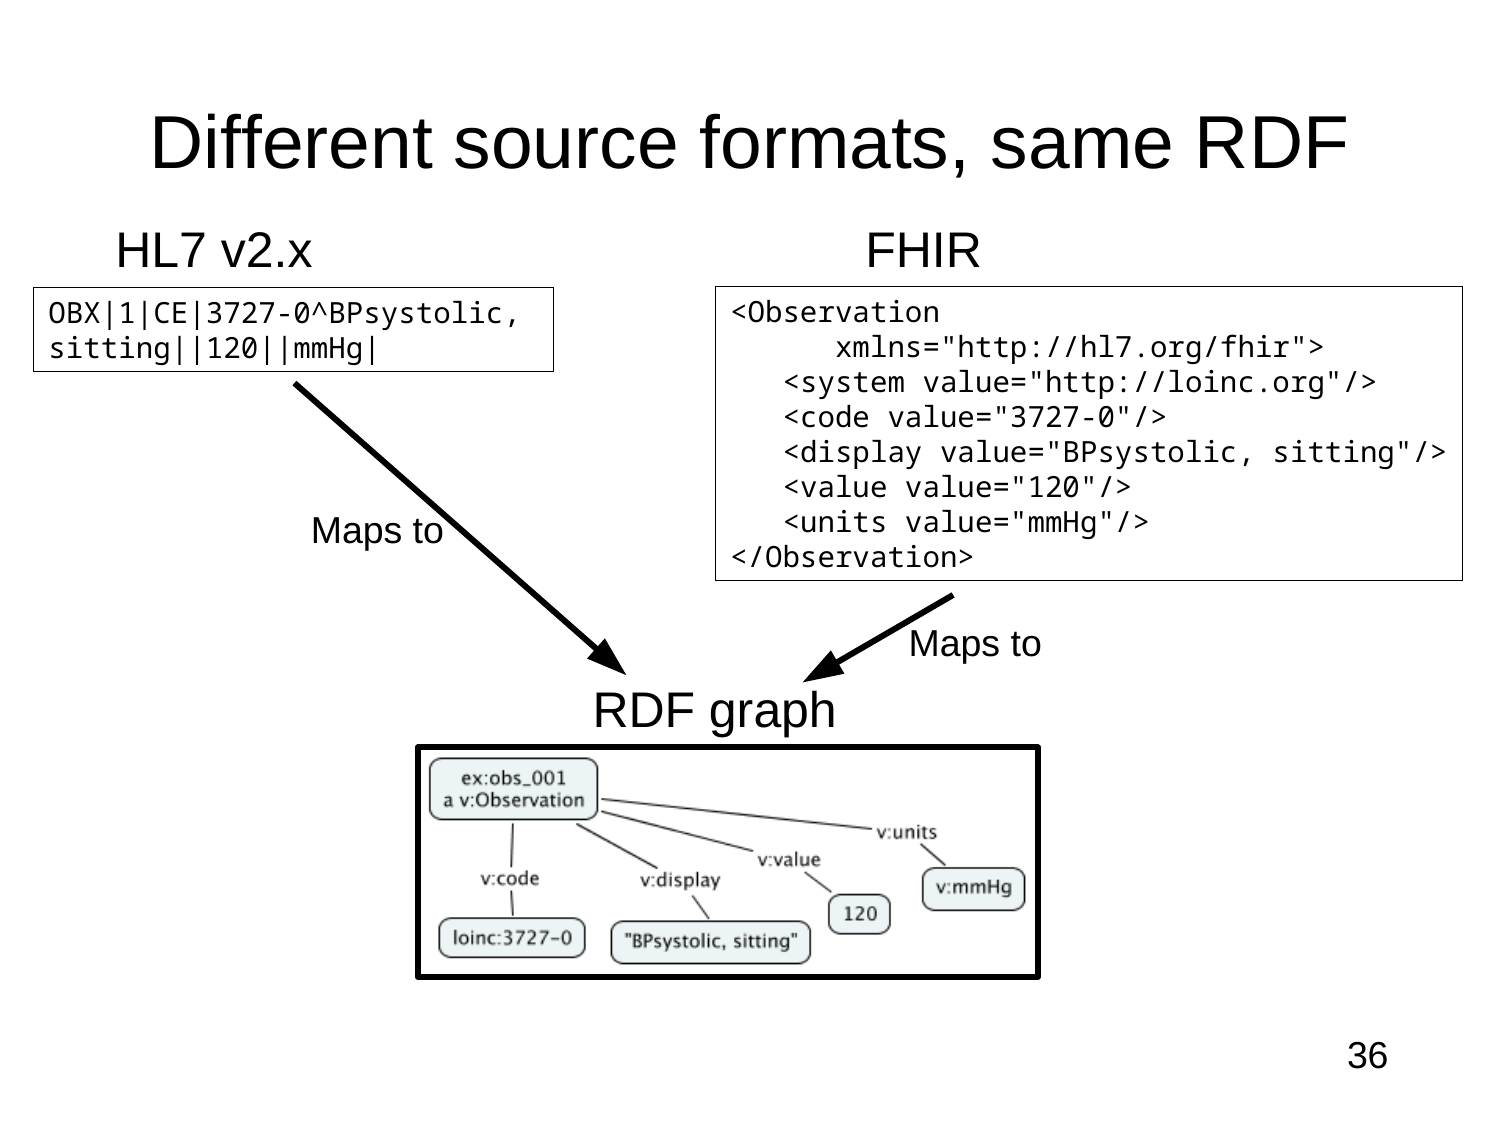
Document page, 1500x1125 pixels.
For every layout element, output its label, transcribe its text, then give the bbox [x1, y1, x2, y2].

text_box HL7 v2.x [100, 210, 328, 286]
text_box Maps to [295, 498, 459, 559]
title Different source formats, same RDF [75, 44, 1425, 233]
text_box FHIR [850, 210, 997, 286]
text_box <Observation xmlns="http://hl7.org/fhir"> <system value="http://loinc.org"/> <code value="3727-0"/> <display value="BPsystolic, sitting"/> <value value="120"/> <units value="mmHg"/> </Observation> [715, 286, 1463, 581]
text_box OBX|1|CE|3727-0^BPsystolic, sitting||120||mmHg| [33, 287, 554, 372]
text_box RDF graph [577, 670, 852, 746]
picture [420, 750, 1035, 974]
text_box Maps to [893, 611, 1057, 672]
